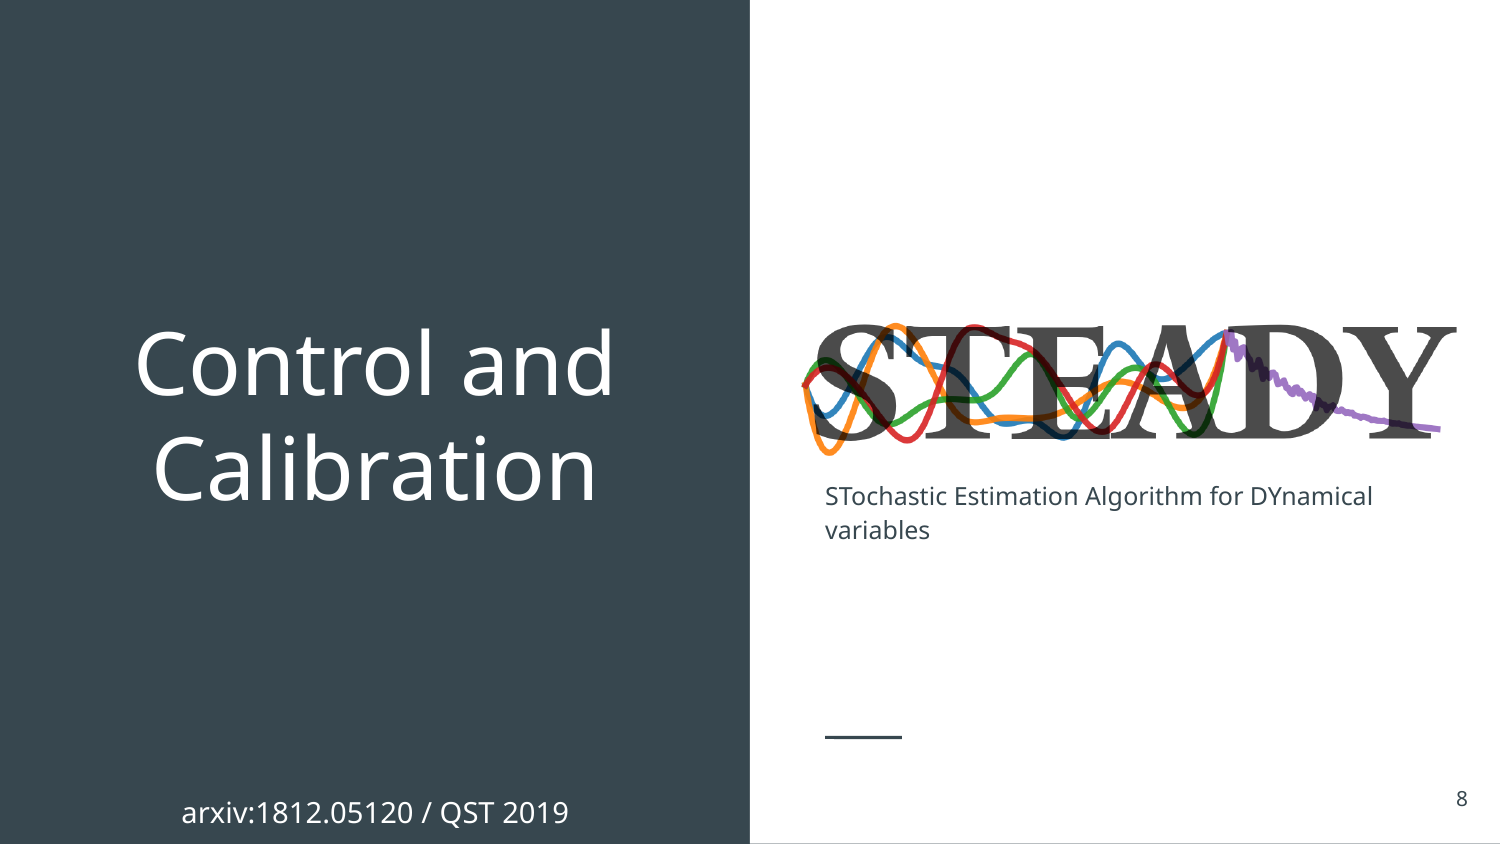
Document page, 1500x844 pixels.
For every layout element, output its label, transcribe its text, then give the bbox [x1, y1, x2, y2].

title Control and Calibration [43, 252, 708, 533]
list STochastic Estimation Algorithm for DYnamical variables [810, 472, 1483, 549]
subtitle arxiv:1812.05120 / QST 2019 [43, 779, 708, 844]
picture [767, 309, 1475, 487]
slide_number <number> [1392, 767, 1483, 833]
